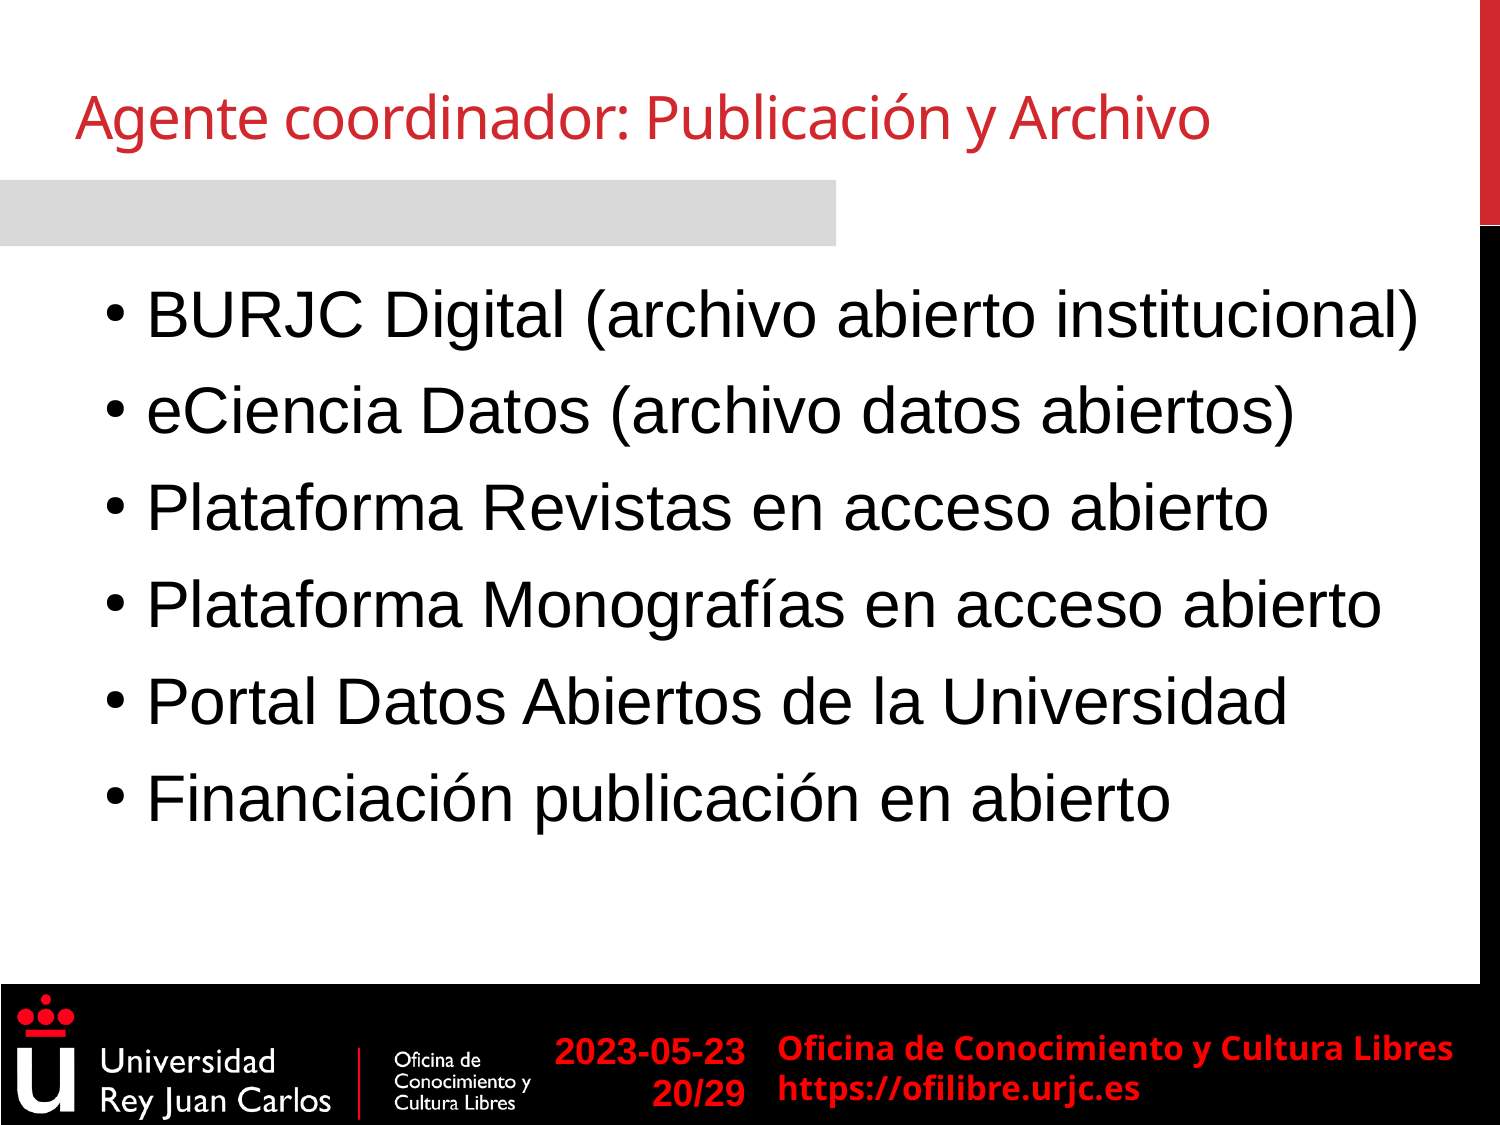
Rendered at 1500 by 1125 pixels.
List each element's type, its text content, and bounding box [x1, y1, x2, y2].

list BURJC Digital (archivo abierto institucional) eCiencia Datos (archivo datos abiertos) Plataforma Revistas en acceso abierto Plataforma Monografías en acceso abierto Portal Datos Abiertos de la Universidad Financiación publicación en abierto [75, 270, 1471, 856]
picture [17, 994, 531, 1120]
text_box Agente coordinador: Publicación y Archivo [0, 17, 1326, 165]
